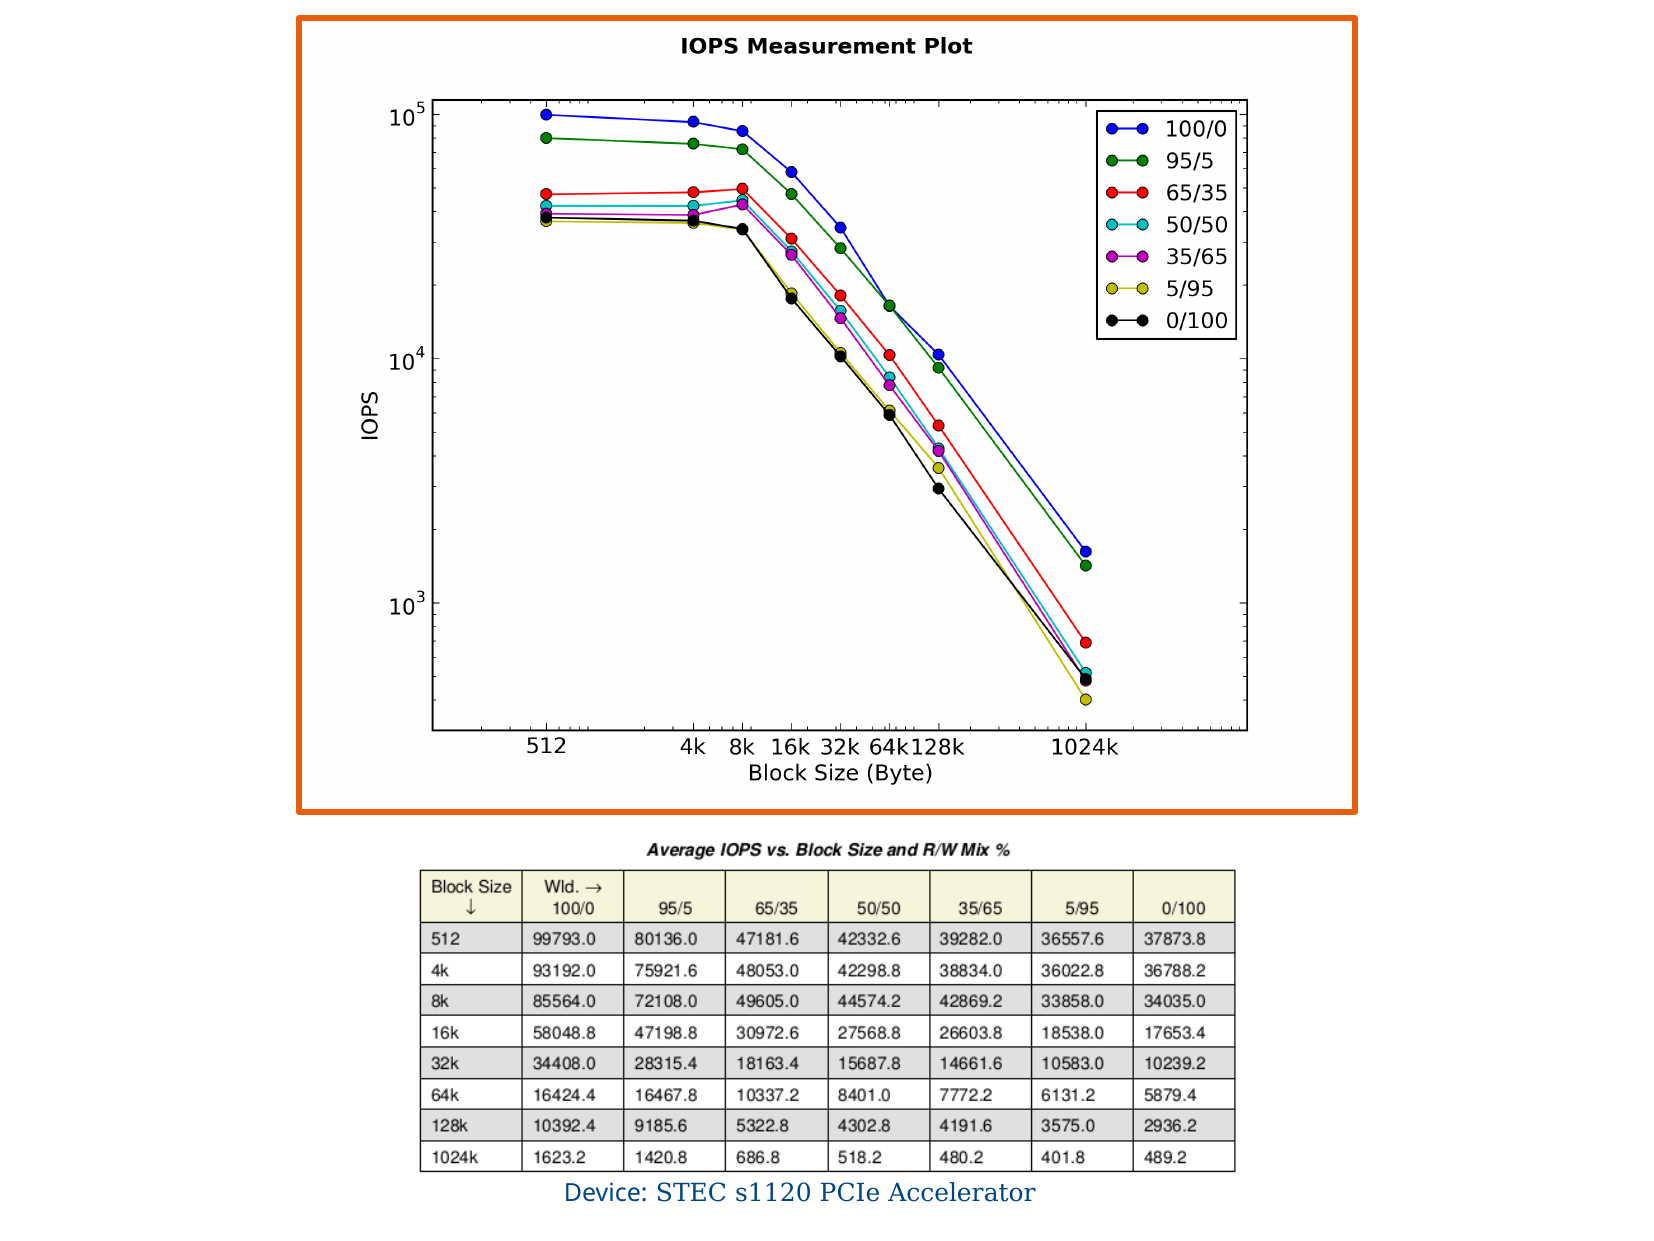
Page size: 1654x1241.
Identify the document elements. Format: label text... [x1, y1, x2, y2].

text_box Device: STEC s1120 PCIe Accelerator [549, 1166, 1105, 1224]
picture [301, 21, 1352, 809]
picture [411, 833, 1242, 1176]
